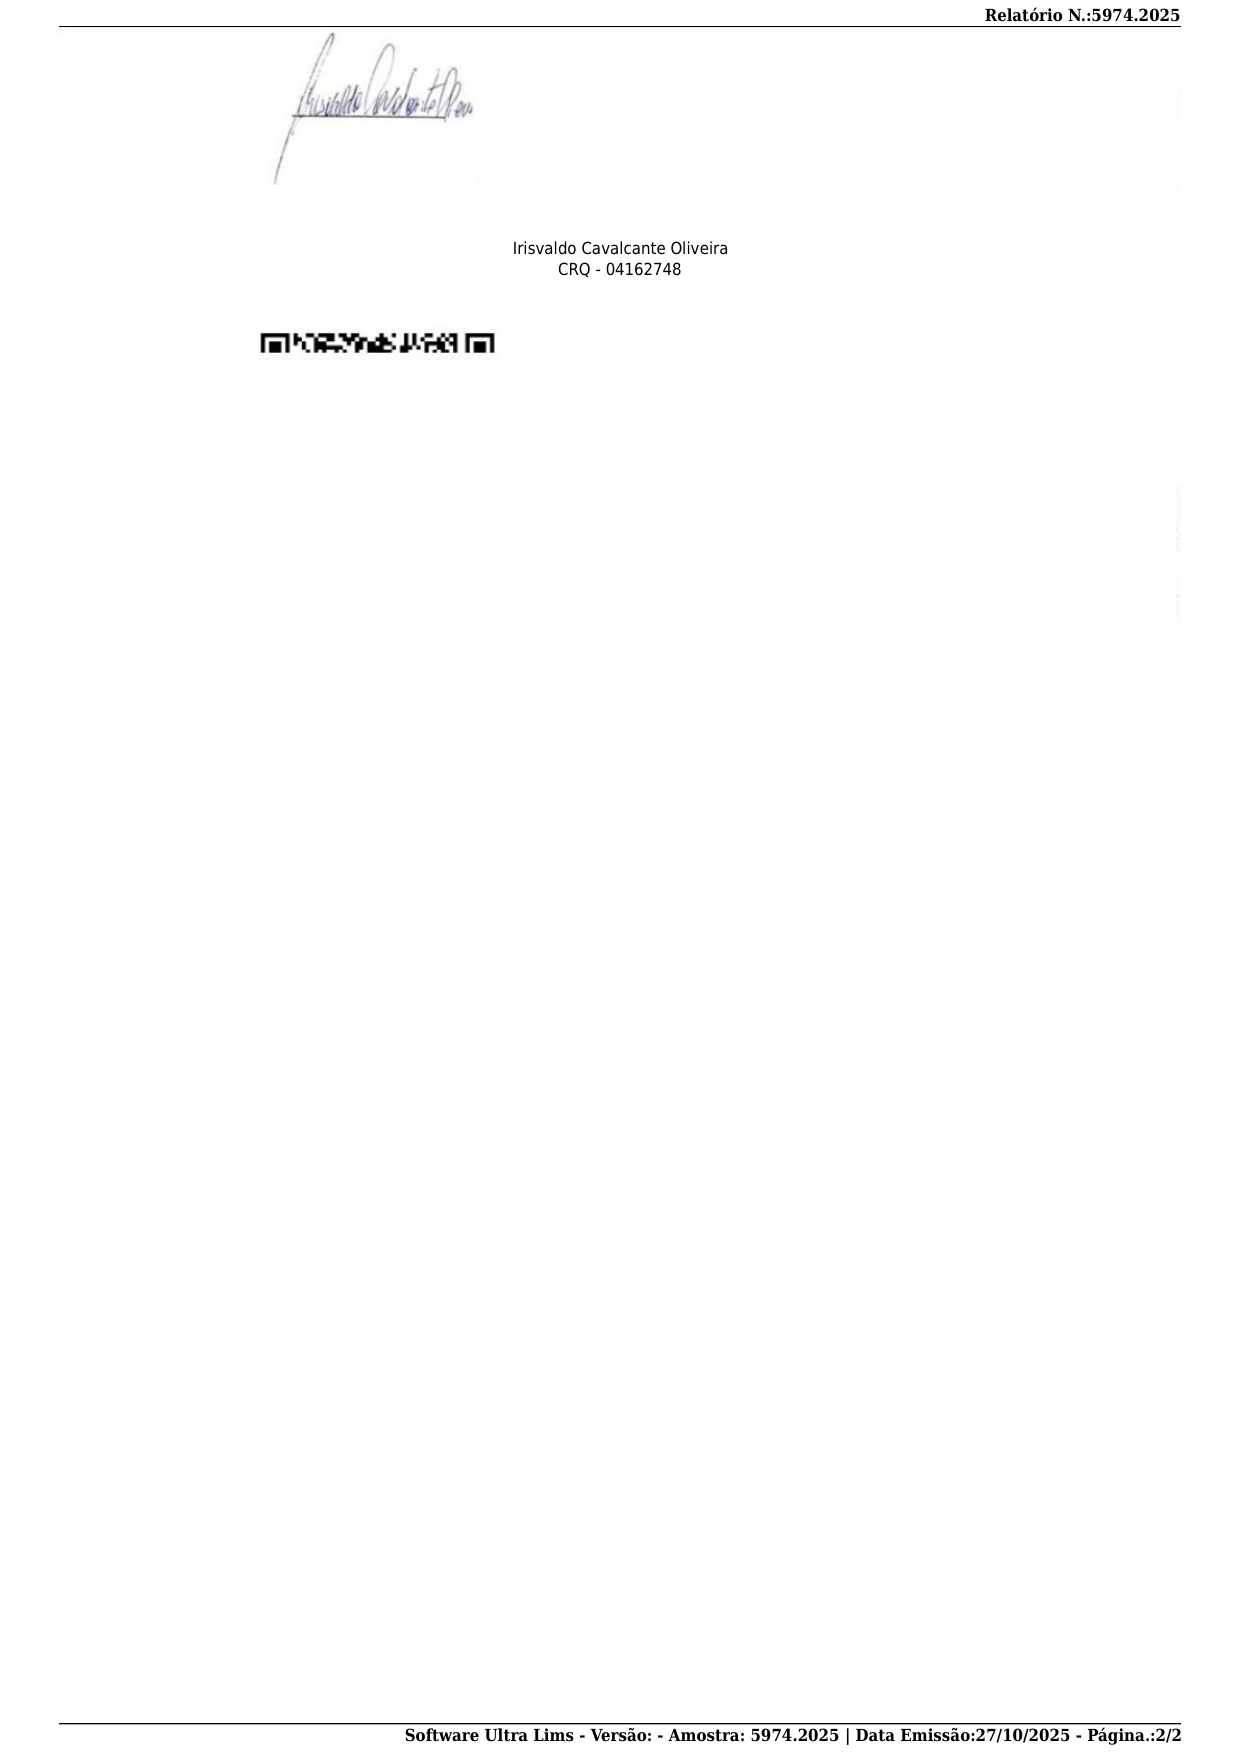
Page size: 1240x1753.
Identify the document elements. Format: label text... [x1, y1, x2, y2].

text_box Relatório N.:5974.2025 [984, 5, 1207, 26]
text_box Irisvaldo Cavalcante Oliveira CRQ - 04162748 [512, 238, 753, 280]
text_box [58, 310, 1181, 720]
text_box [58, 26, 1181, 280]
text_box Software Ultra Lims - Versão: - Amostra: 5974.2025 | Data Emissão:27/10/2025 - Página.:2/2 [404, 1725, 1206, 1745]
